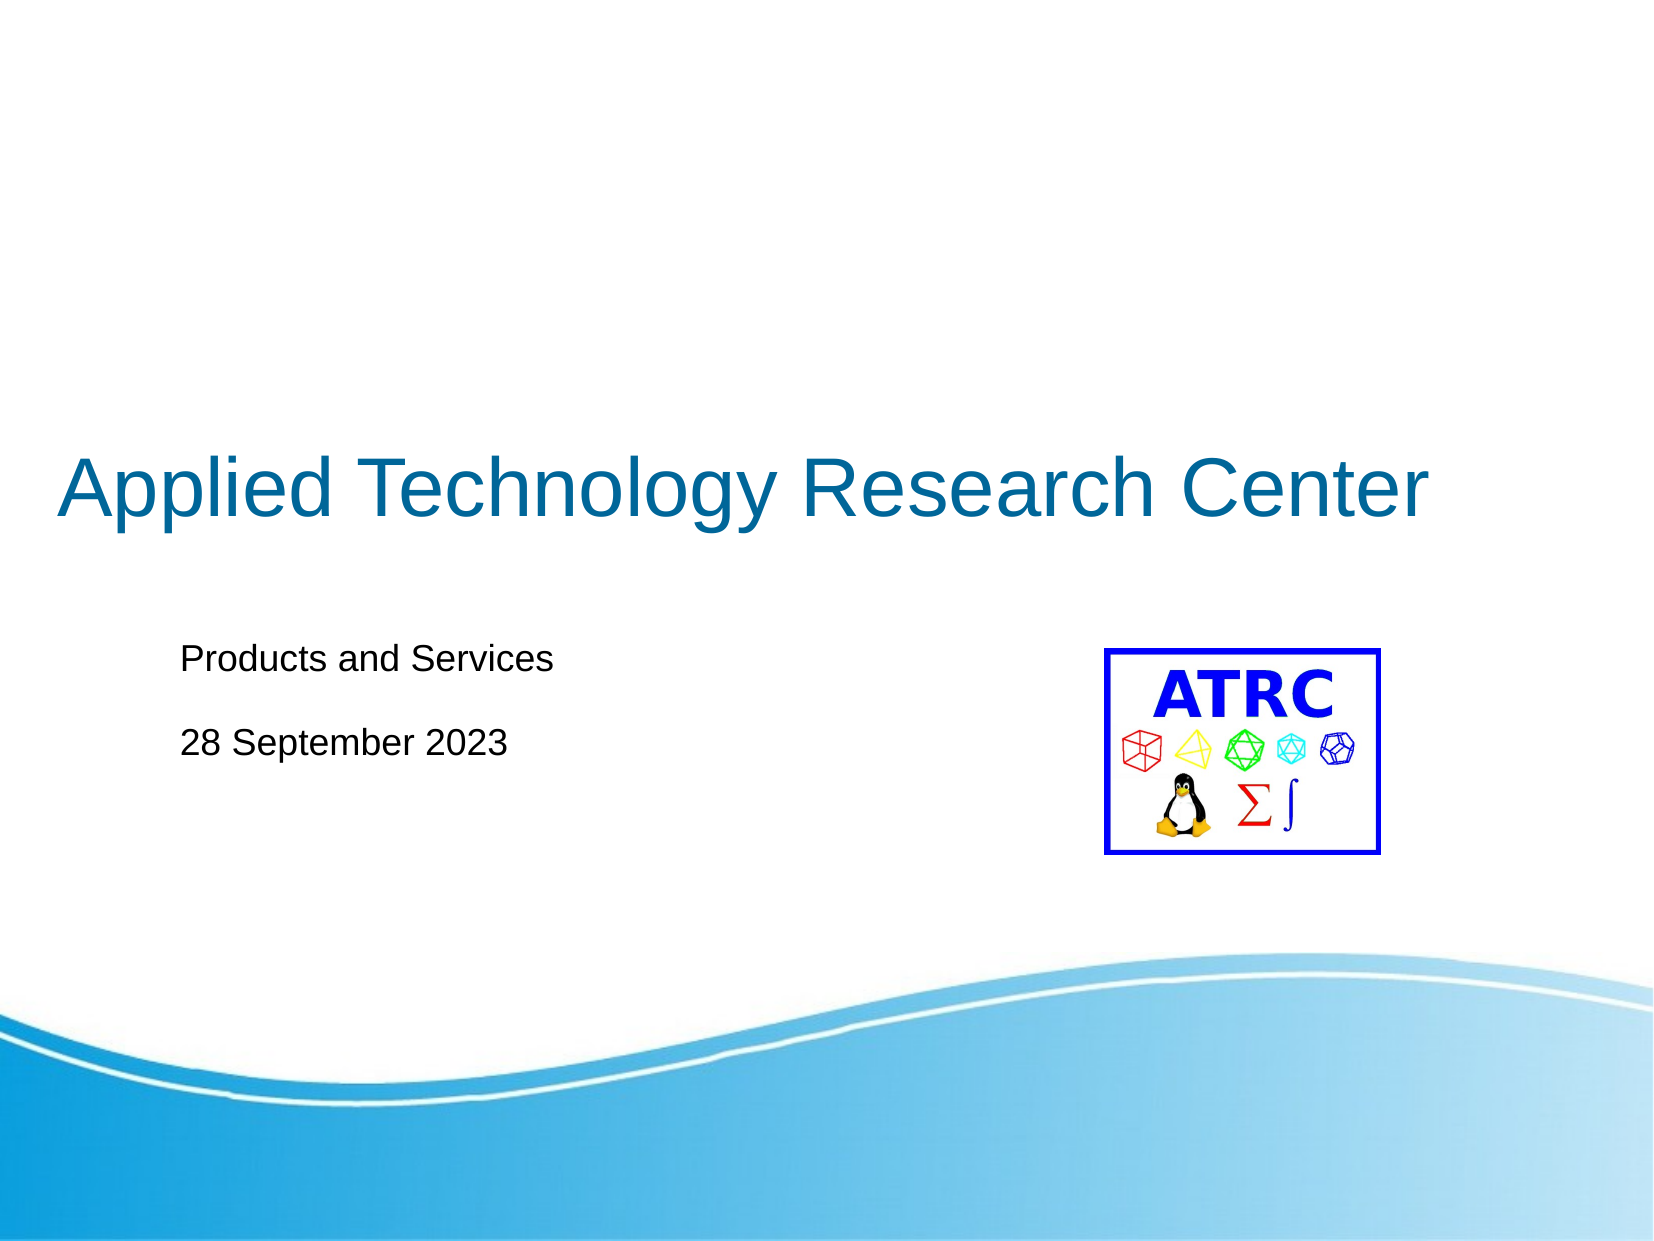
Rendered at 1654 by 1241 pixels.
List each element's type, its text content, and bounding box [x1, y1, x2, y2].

picture [0, 952, 1654, 1241]
text_box Products and Services 28 September 2023 [165, 630, 1441, 771]
picture [1104, 648, 1381, 856]
title Applied Technology Research Center [0, 384, 1489, 592]
